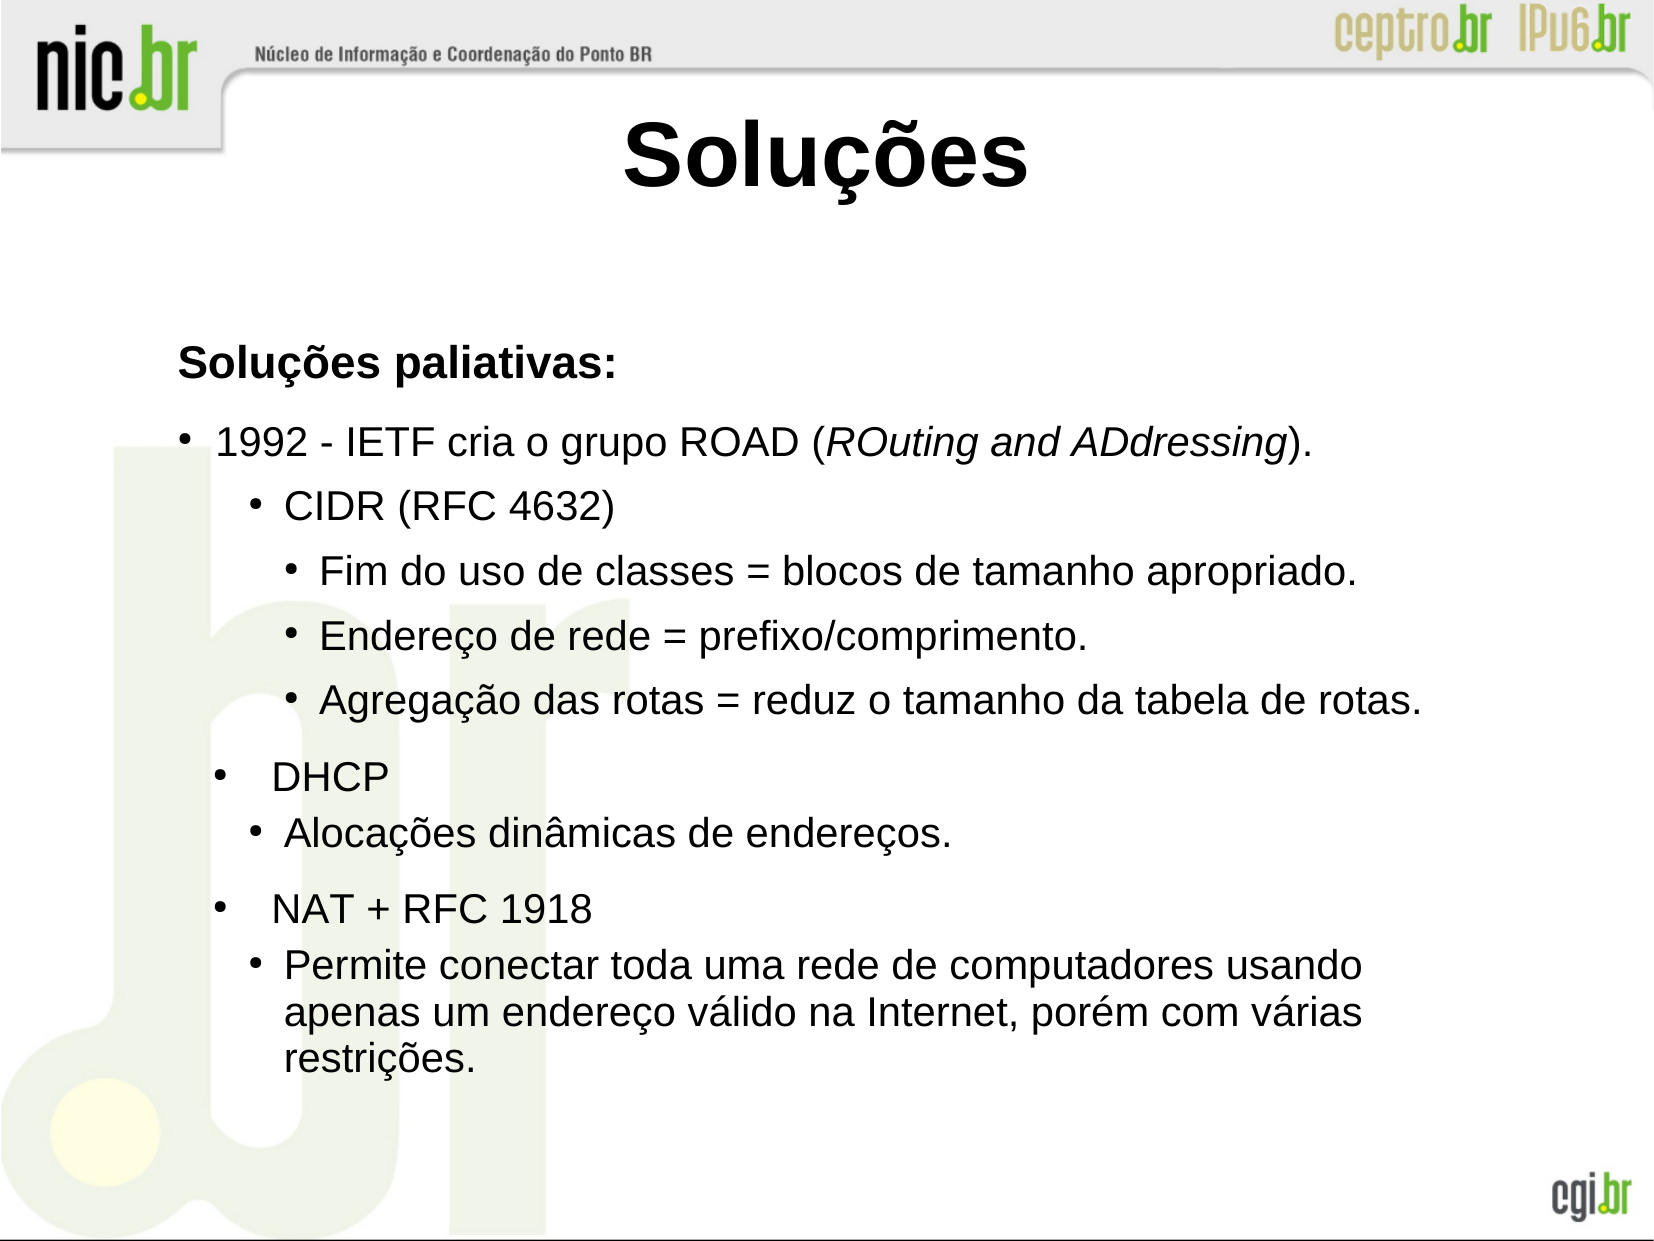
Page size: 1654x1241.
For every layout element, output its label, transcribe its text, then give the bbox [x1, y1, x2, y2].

text_box Soluções paliativas: 1992 - IETF cria o grupo ROAD (ROuting and ADdressing). CIDR (RFC 4632)‏ Fim do uso de classes = blocos de tamanho apropriado. Endereço de rede = prefixo/comprimento. Agregação das rotas = reduz o tamanho da tabela de rotas. DHCP Alocações dinâmicas de endereços. NAT + RFC 1918 Permite conectar toda uma rede de computadores usando apenas um endereço válido na Internet, porém com várias restrições. [162, 330, 1491, 1104]
picture [0, 0, 1654, 1241]
text_box Soluções [88, 97, 1565, 215]
